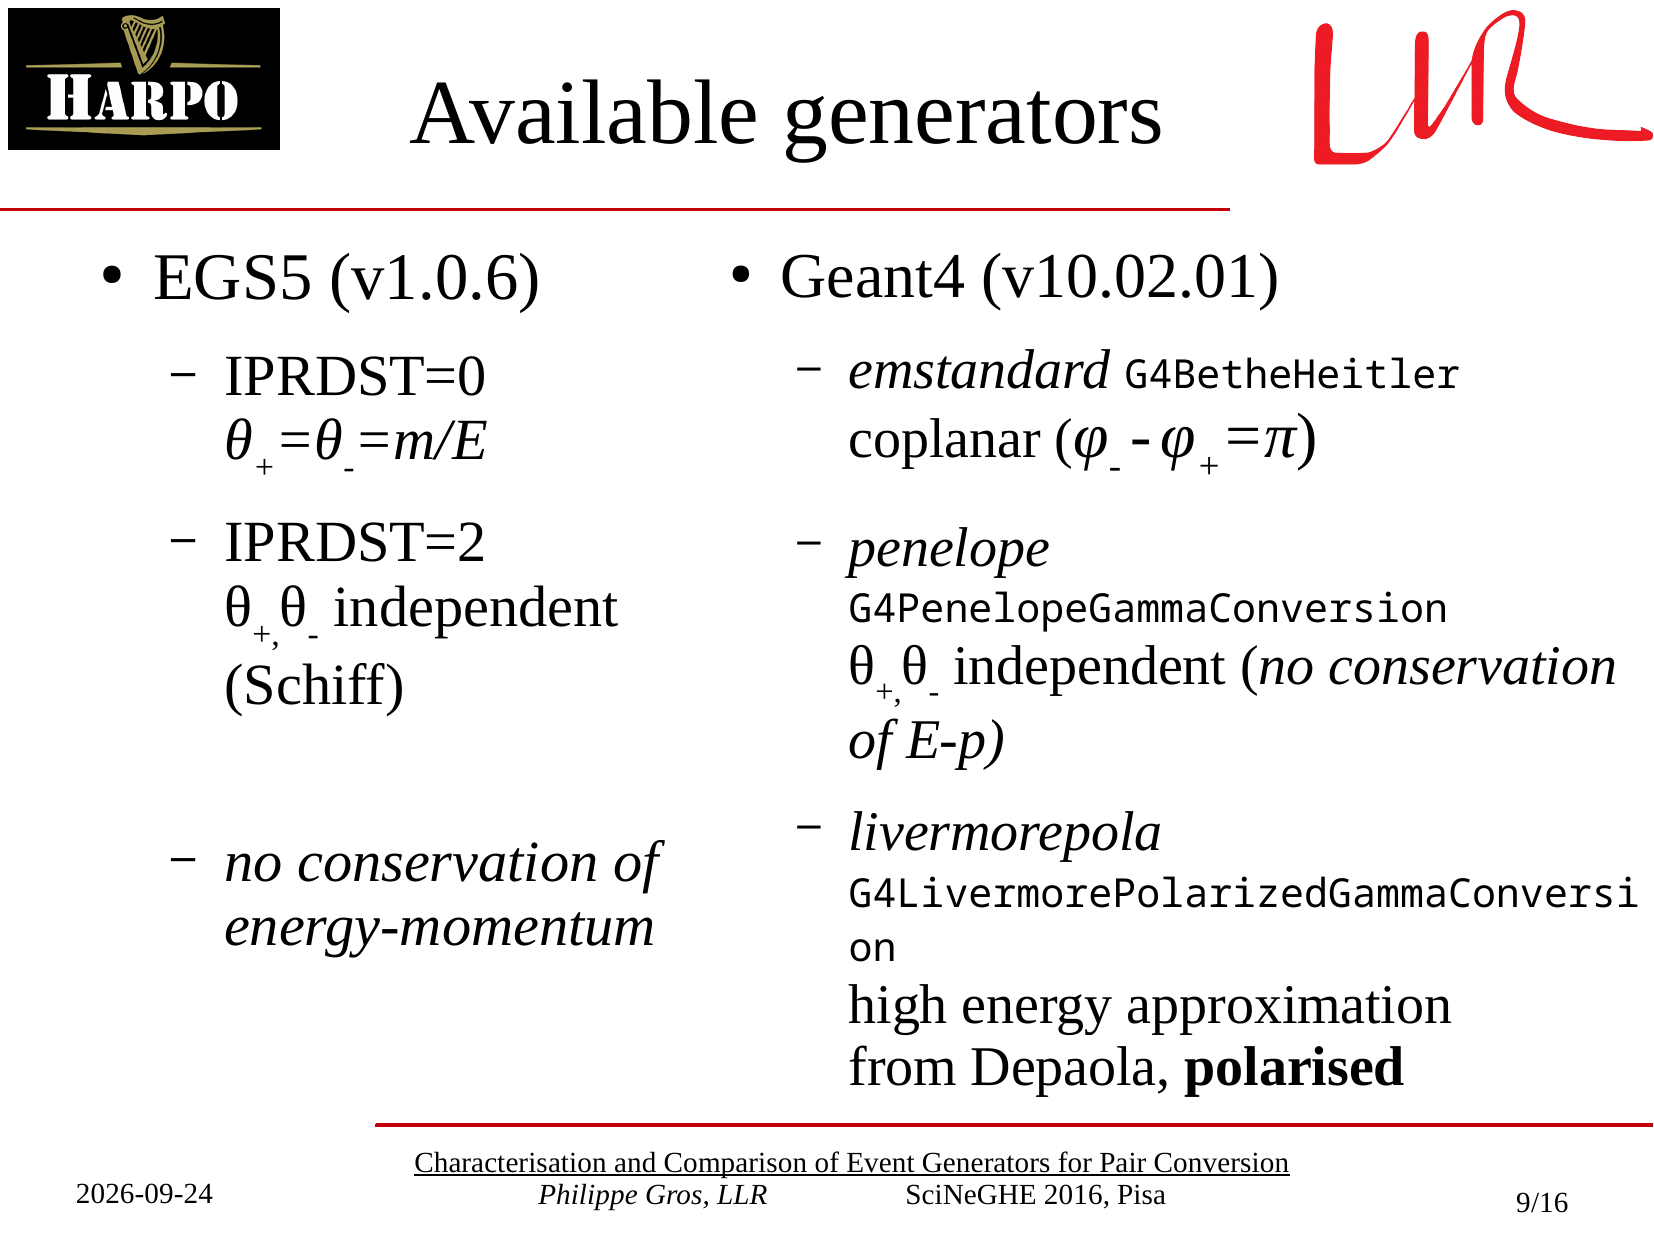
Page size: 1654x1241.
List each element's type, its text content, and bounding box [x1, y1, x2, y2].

picture [8, 8, 280, 150]
picture [1314, 10, 1653, 165]
list EGS5 (v1.0.6) IPRDST=0 θ+=θ-=m/E IPRDST=2 θ+,θ- independent (Schiff) no conservation of energy-momentum [82, 239, 809, 1102]
title Available generators [284, 14, 1290, 210]
list Geant4 (v10.02.01) emstandard G4BetheHeitler coplanar (φ- - φ+=π) penelope G4PenelopeGammaConversion θ+,θ- independent (no conservation of E-p) livermorepola G4LivermorePolarizedGammaConversion high energy approximation from Depaola, polarised [712, 240, 1641, 1102]
